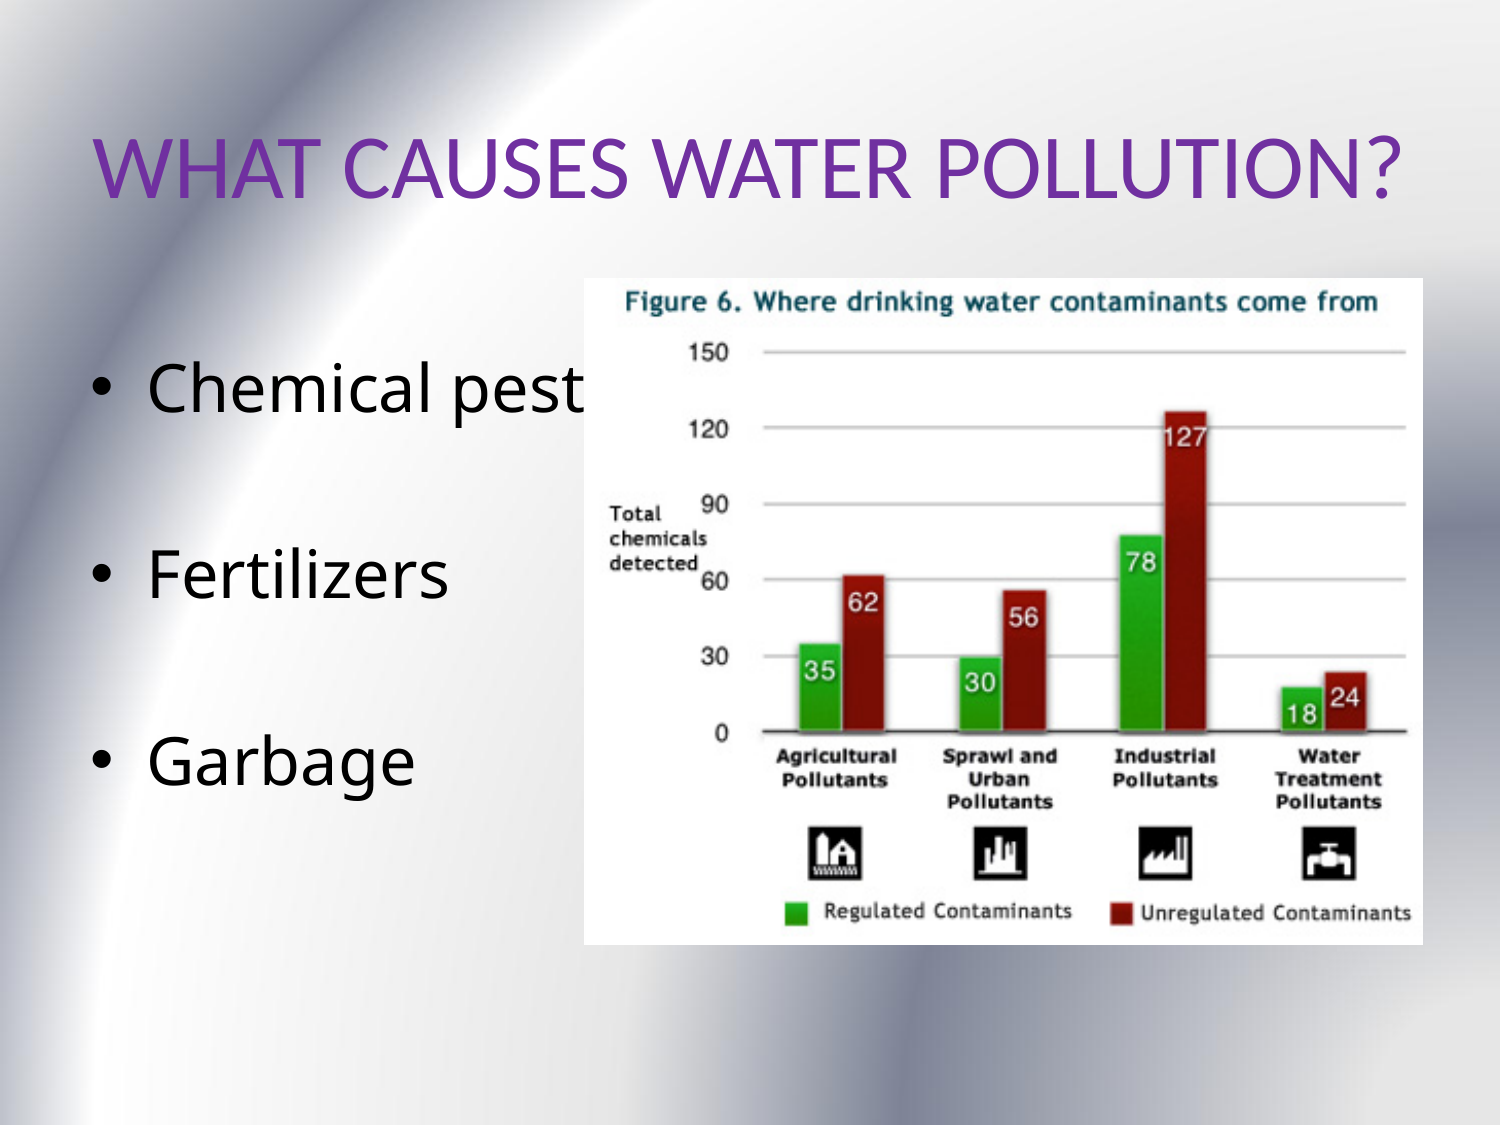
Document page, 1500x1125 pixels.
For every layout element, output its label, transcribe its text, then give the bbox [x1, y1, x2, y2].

title WHAT CAUSES WATER POLLUTION? [75, 45, 1425, 279]
list Chemical pesticides Fertilizers Garbage [75, 338, 1425, 1005]
picture [0, 0, 1500, 1125]
